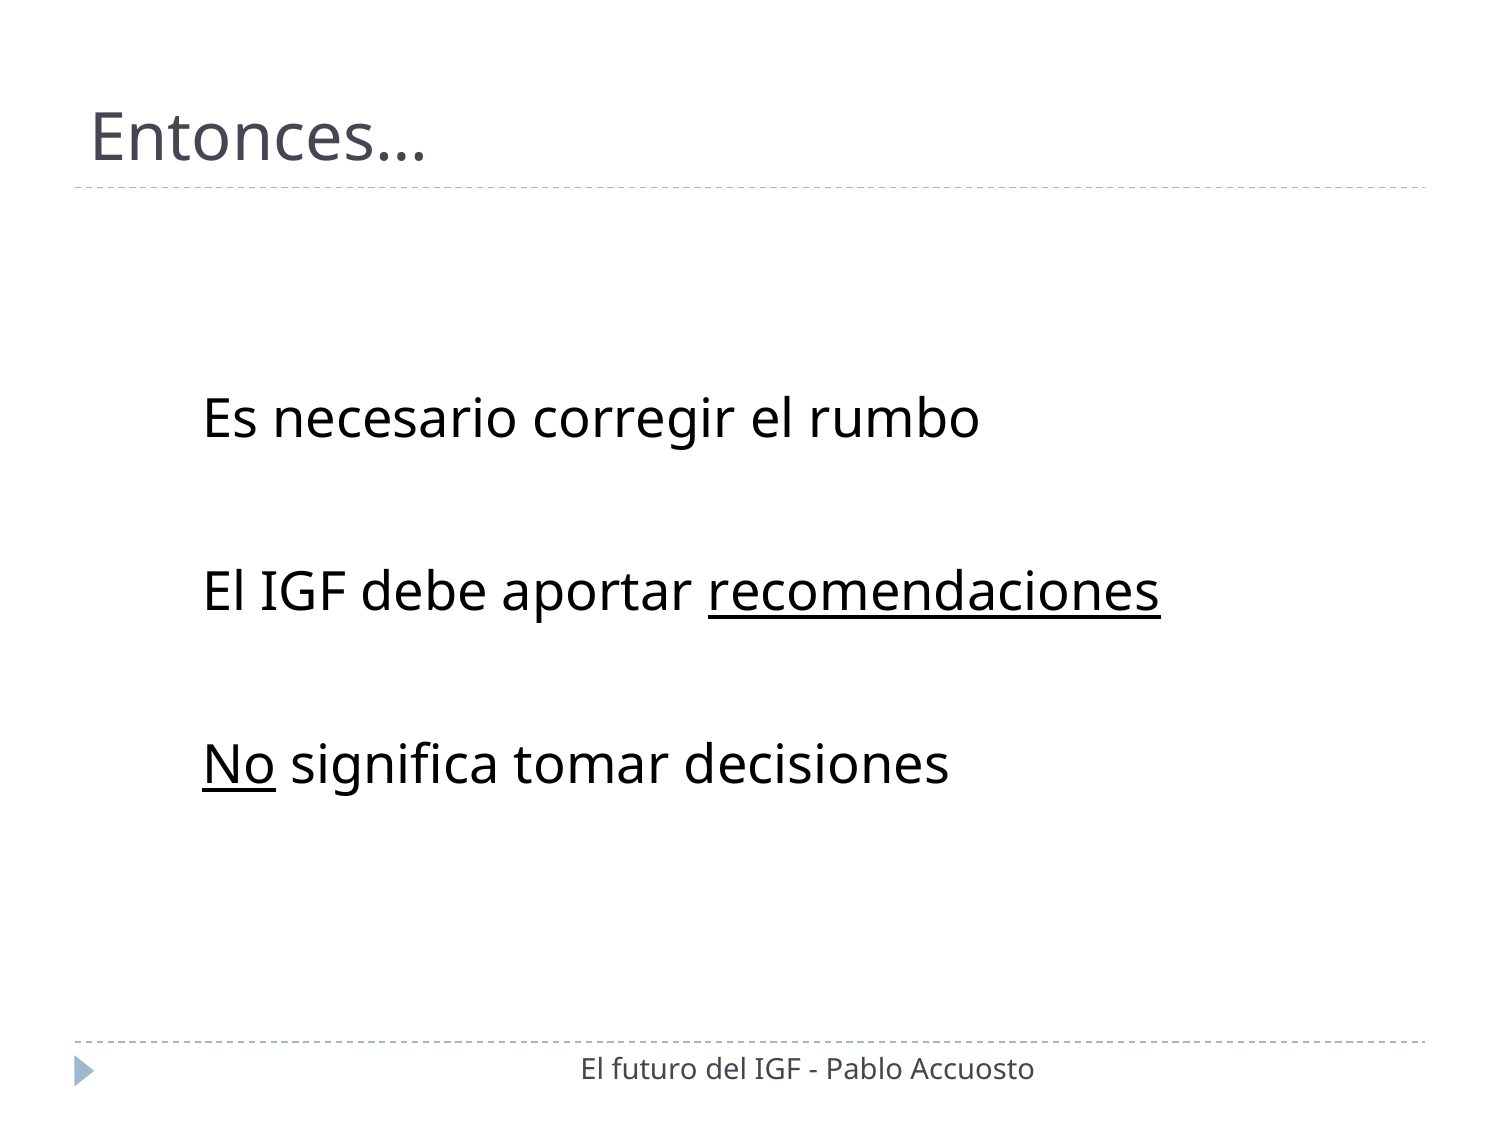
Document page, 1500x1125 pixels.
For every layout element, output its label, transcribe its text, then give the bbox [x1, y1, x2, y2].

text_box El futuro del IGF - Pablo Accuosto [475, 1042, 1051, 1103]
title Entonces… [75, 24, 1426, 188]
list Es necesario corregir el rumbo El IGF debe aportar recomendaciones No significa tomar decisiones [187, 199, 1308, 1010]
